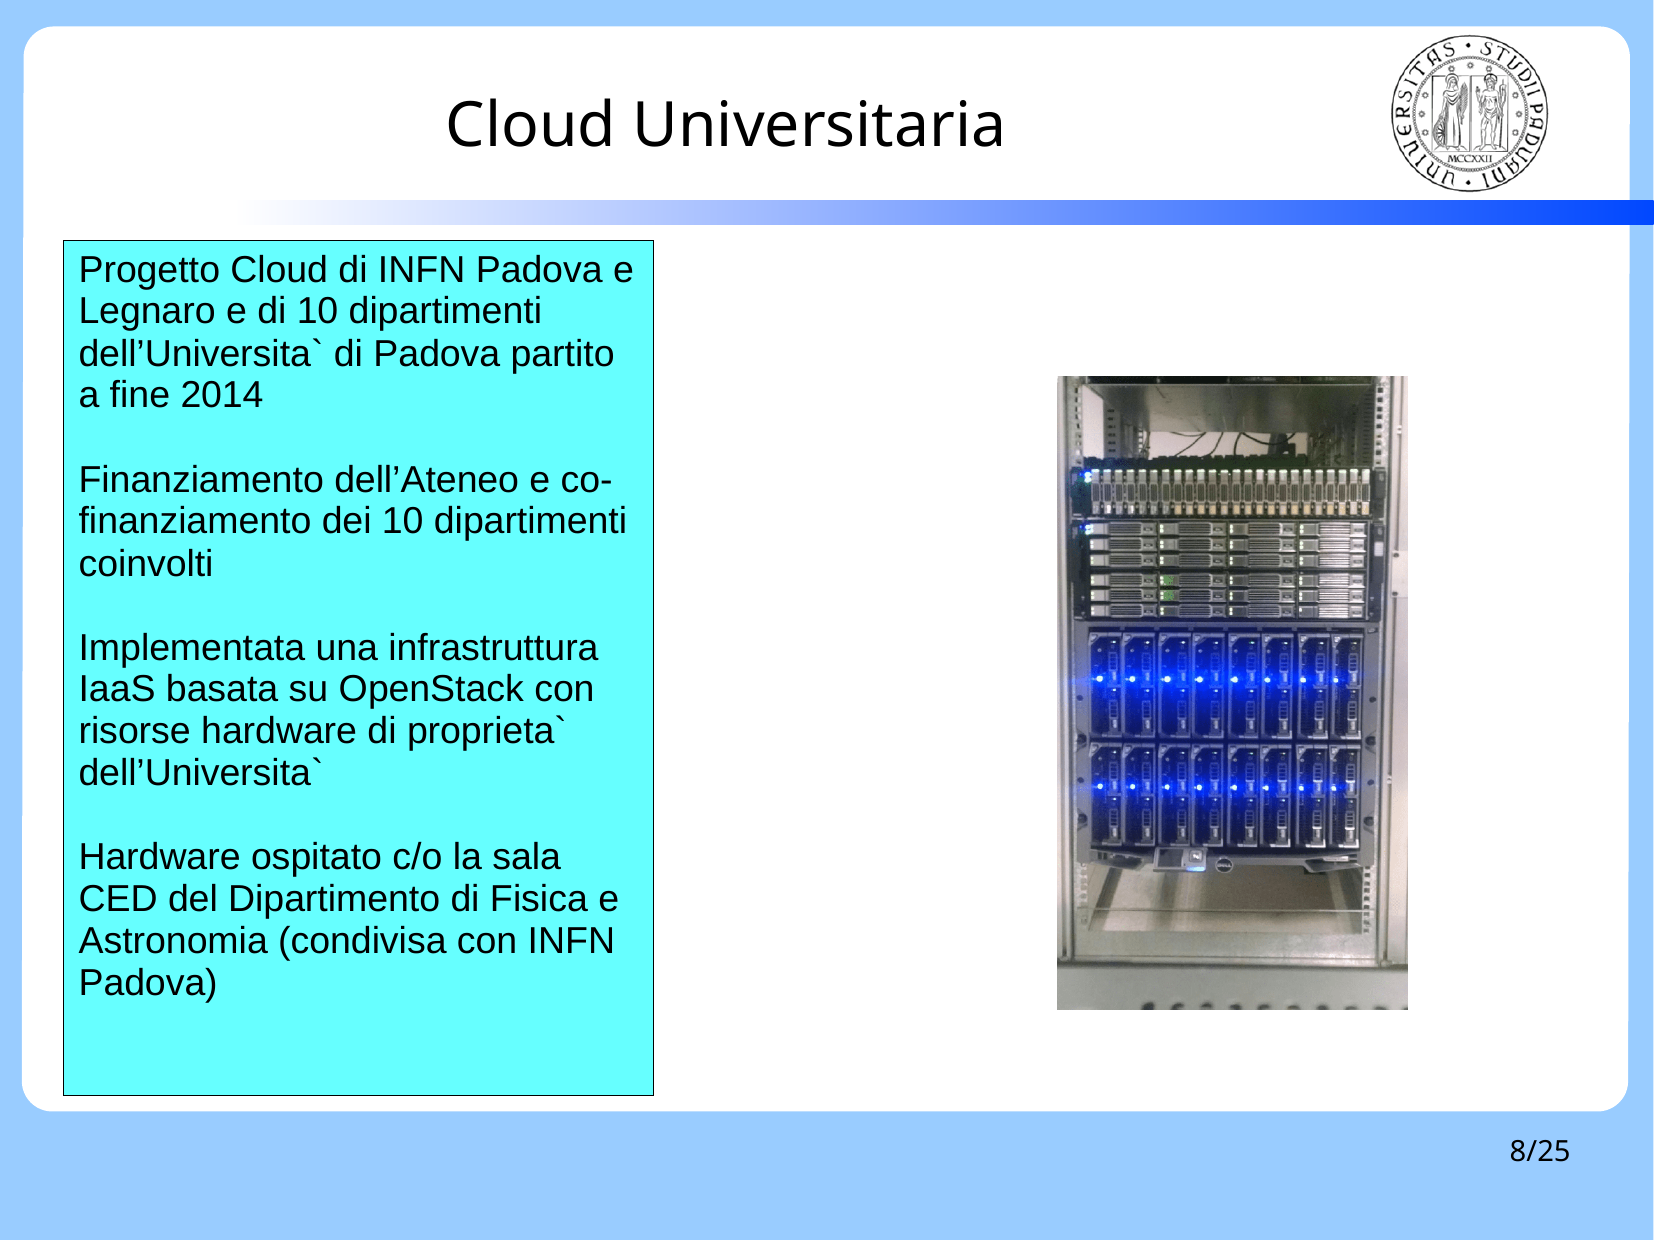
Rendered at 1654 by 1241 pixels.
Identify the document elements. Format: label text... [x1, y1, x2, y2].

picture [1388, 26, 1557, 195]
picture [968, 351, 1495, 1034]
title Cloud Universitaria [82, 46, 1371, 199]
text_box Progetto Cloud di INFN Padova e Legnaro e di 10 dipartimenti dell’Universita` di Padova partito a fine 2014 Finanziamento dell’Ateneo e co-finanziamento dei 10 dipartimenti coinvolti Implementata una infrastruttura IaaS basata su OpenStack con risorse hardware di proprieta` dell’Universita` Hardware ospitato c/o la sala CED del Dipartimento di Fisica e Astronomia (condivisa con INFN Padova) [63, 240, 654, 1086]
